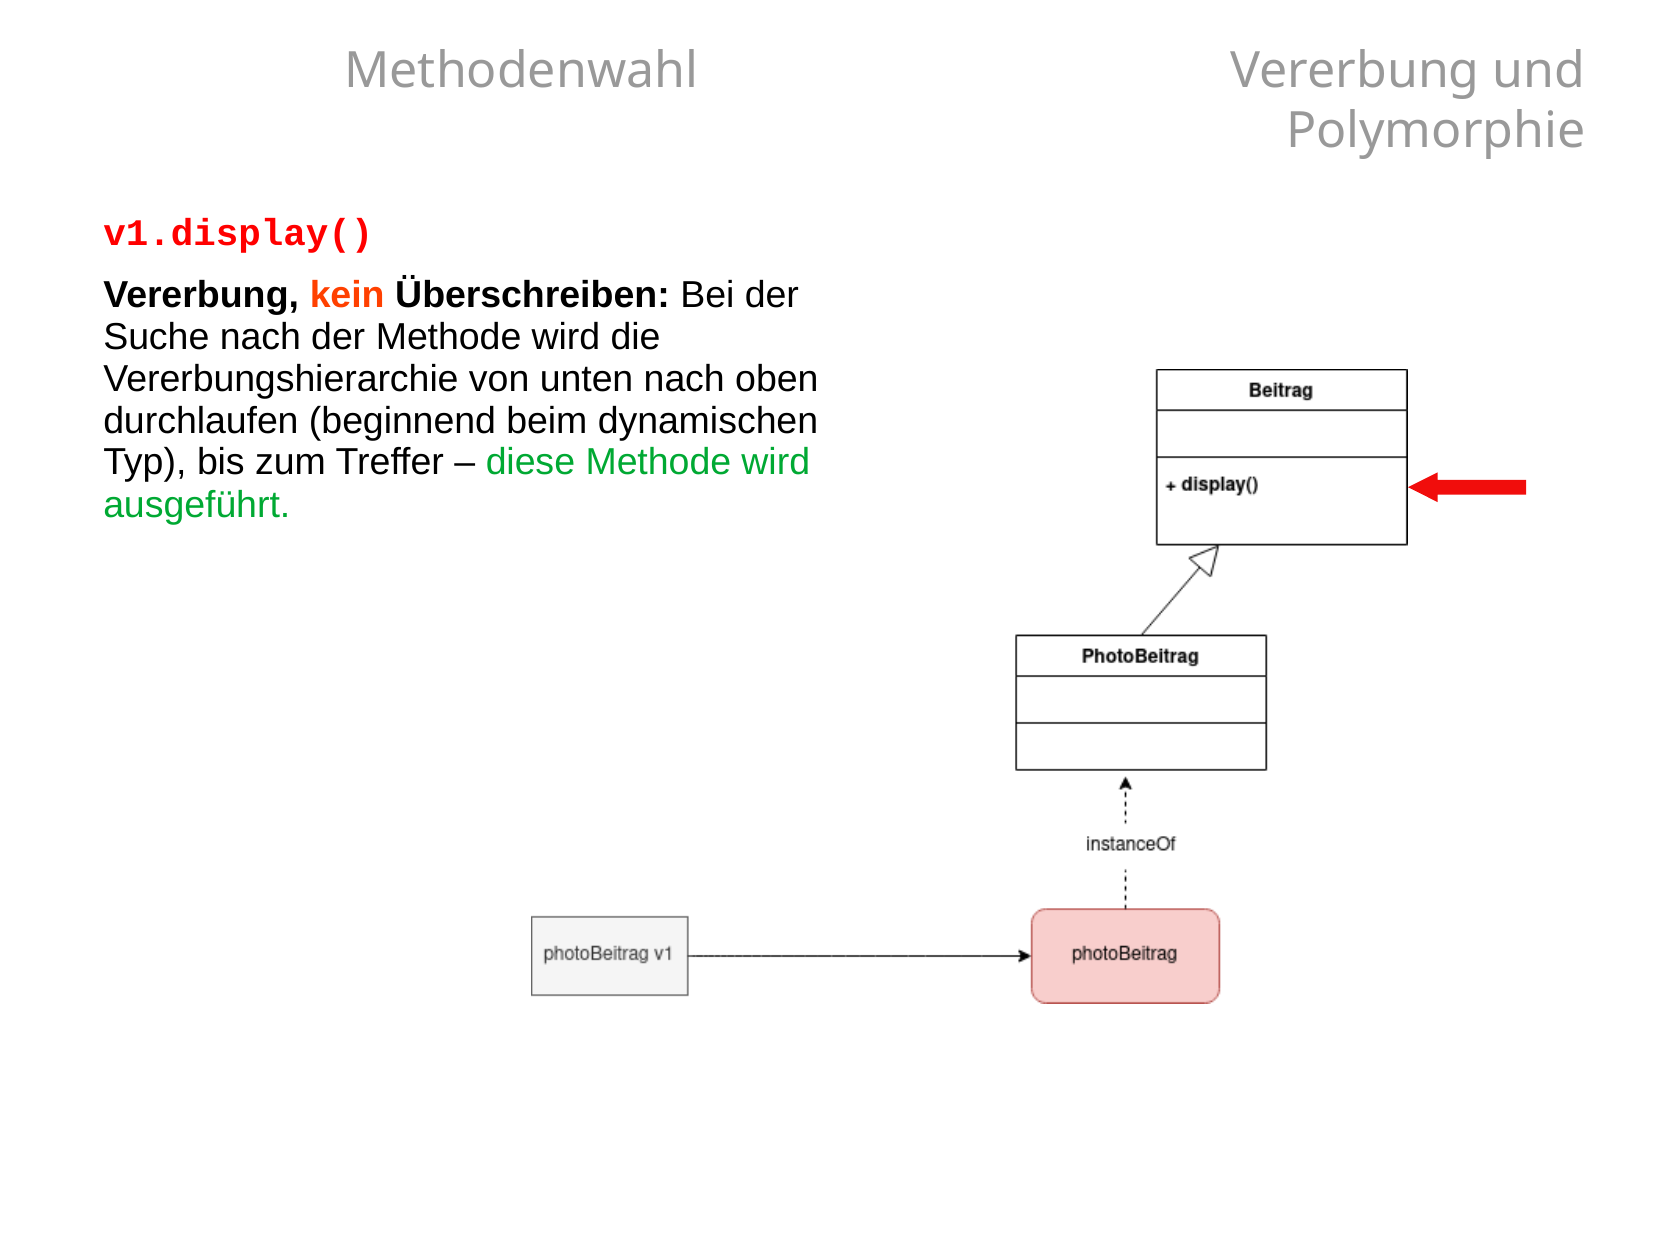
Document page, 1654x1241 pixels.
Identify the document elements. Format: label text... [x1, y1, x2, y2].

text_box Vererbung, kein Überschreiben: Bei der Suche nach der Methode wird die Vererbungshierarchie von unten nach oben durchlaufen (beginnend beim dynamischen Typ), bis zum Treffer – diese Methode wird ausgeführt. [88, 265, 857, 533]
text_box Methodenwahl Vererbung und Polymorphie [59, 29, 1625, 119]
text_box [1407, 472, 1527, 503]
text_box v1.display() [88, 206, 443, 266]
picture [531, 369, 1408, 1004]
